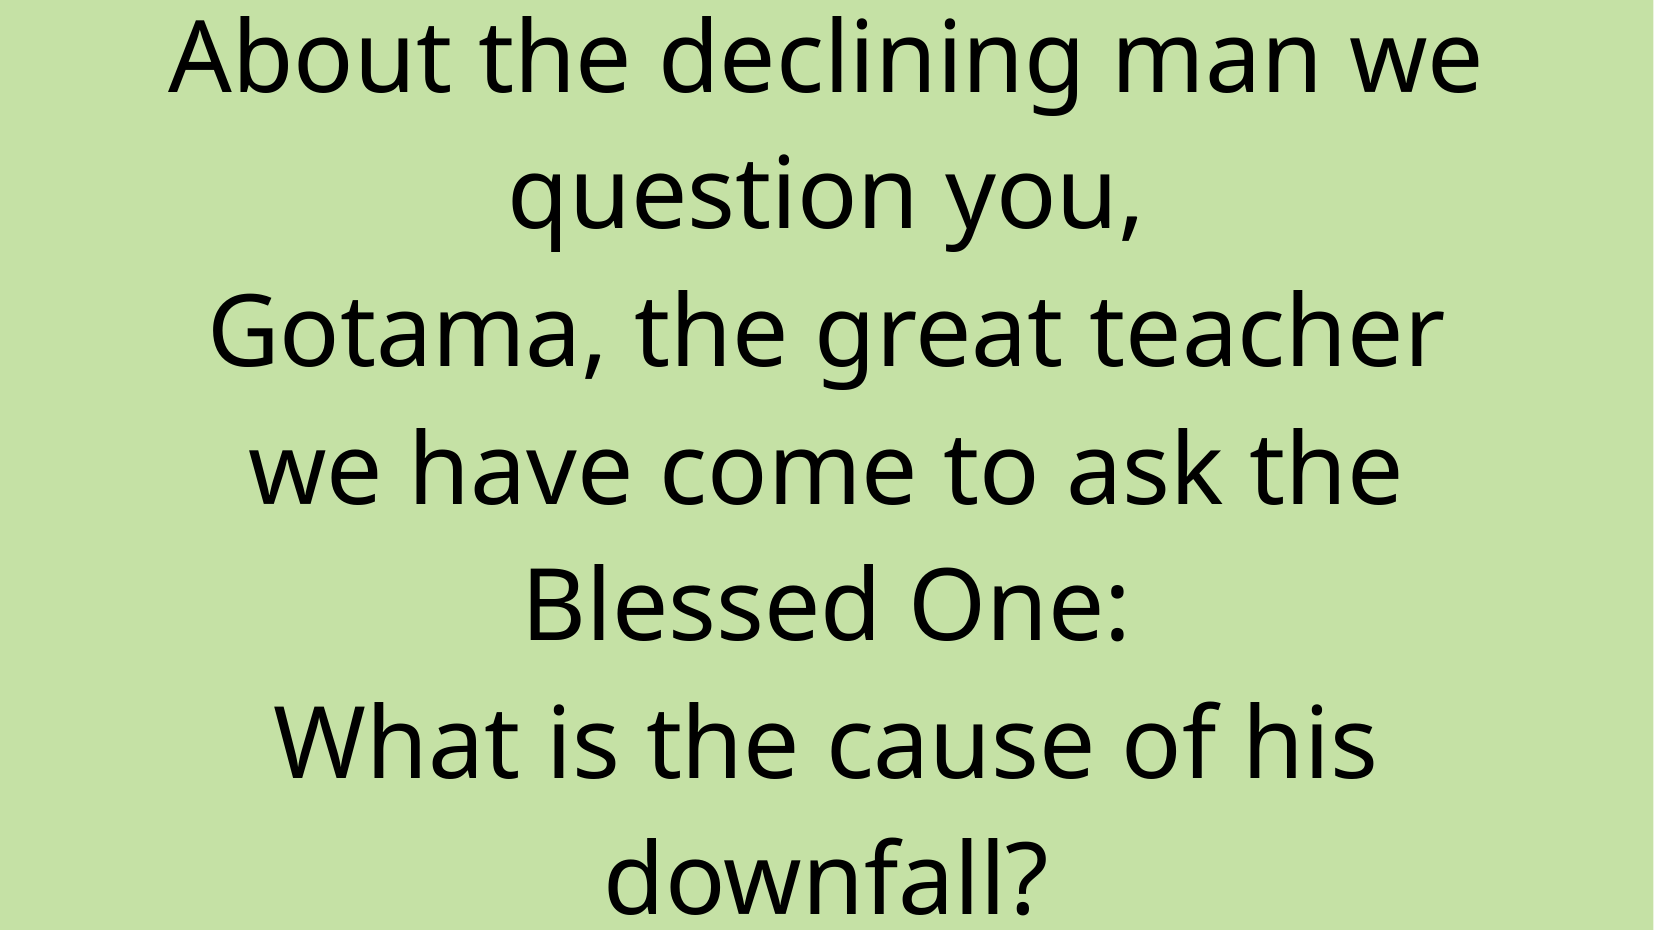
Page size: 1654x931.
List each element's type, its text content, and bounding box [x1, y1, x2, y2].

subtitle About the declining man we question you, Gotama, the great teacher we have come to ask the Blessed One: What is the cause of his downfall? [82, 0, 1571, 931]
